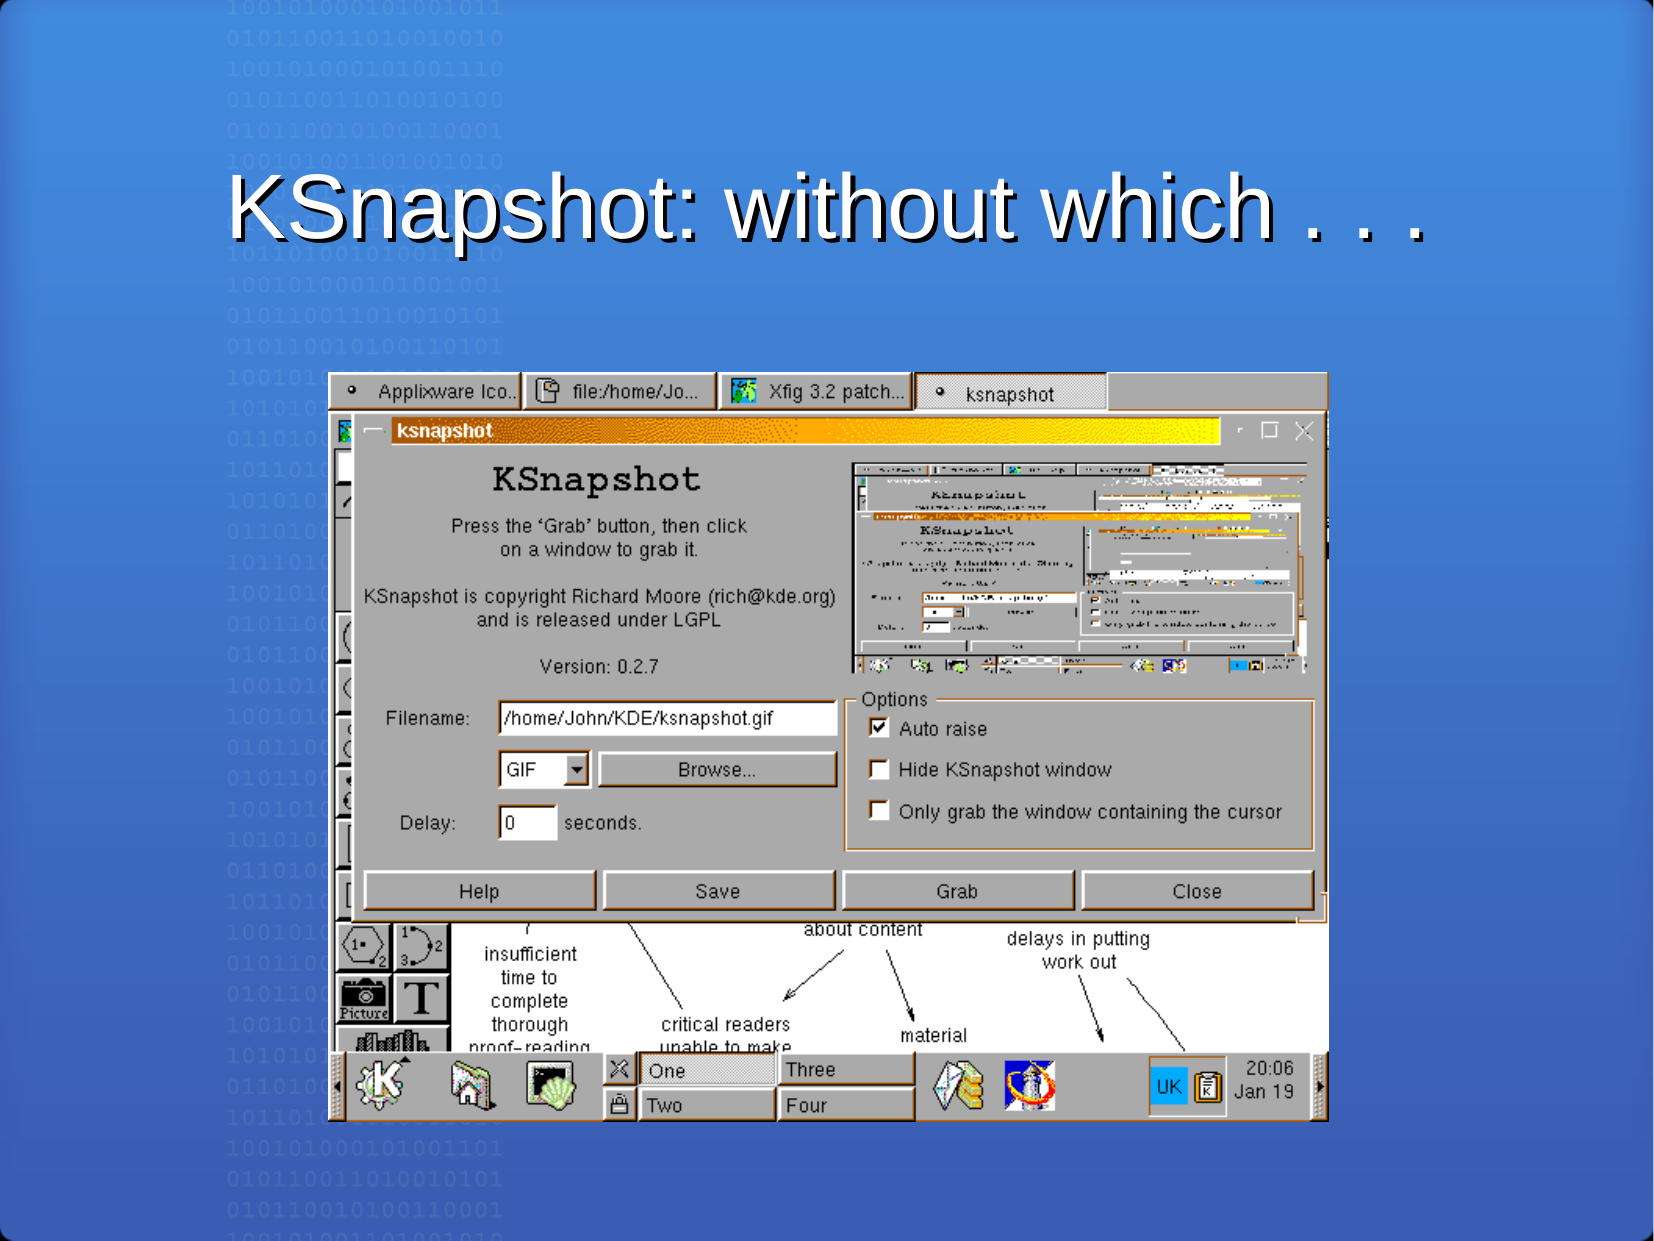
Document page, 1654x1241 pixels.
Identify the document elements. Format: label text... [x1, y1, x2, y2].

chart [121, 344, 1534, 1127]
title KSnapshot: without which . . . [121, 110, 1534, 303]
picture [0, 0, 1654, 1241]
